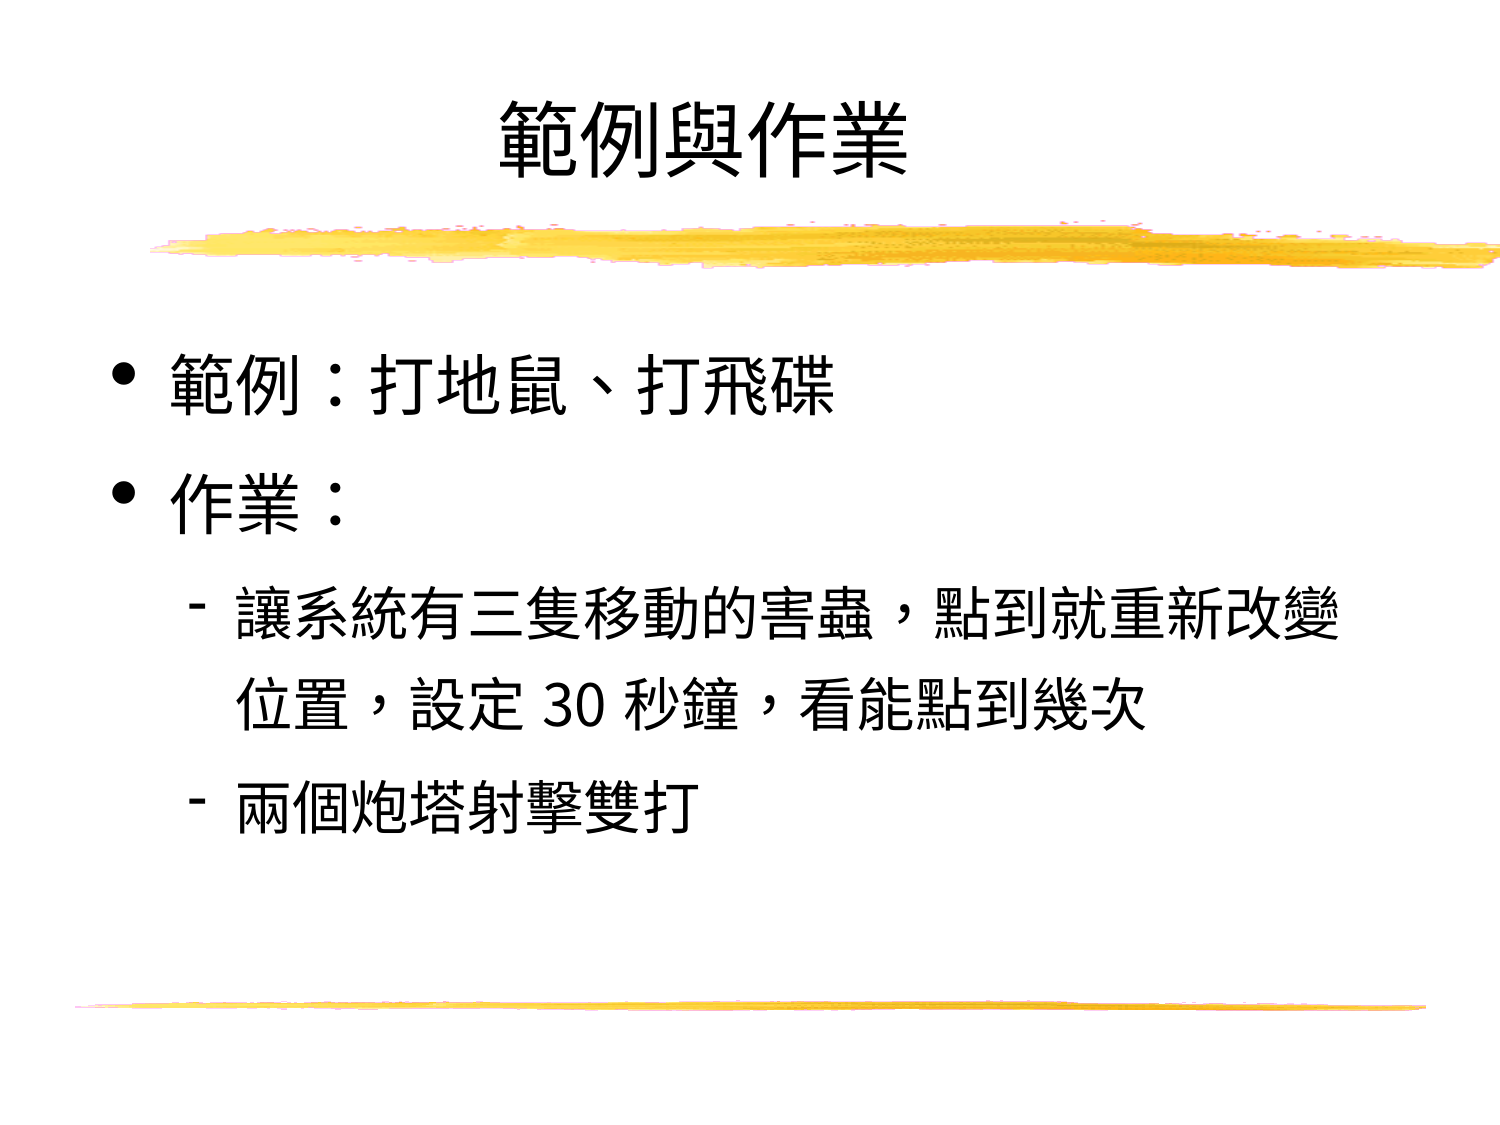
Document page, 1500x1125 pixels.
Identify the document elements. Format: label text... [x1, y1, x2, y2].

picture [150, 215, 1500, 279]
title 範例與作業 [66, 35, 1342, 225]
picture [75, 999, 1426, 1013]
list 範例：打地鼠、打飛碟 作業： 讓系統有三隻移動的害蟲，點到就重新改變位置，設定30秒鐘，看能點到幾次 兩個炮塔射擊雙打 [112, 324, 1388, 1000]
